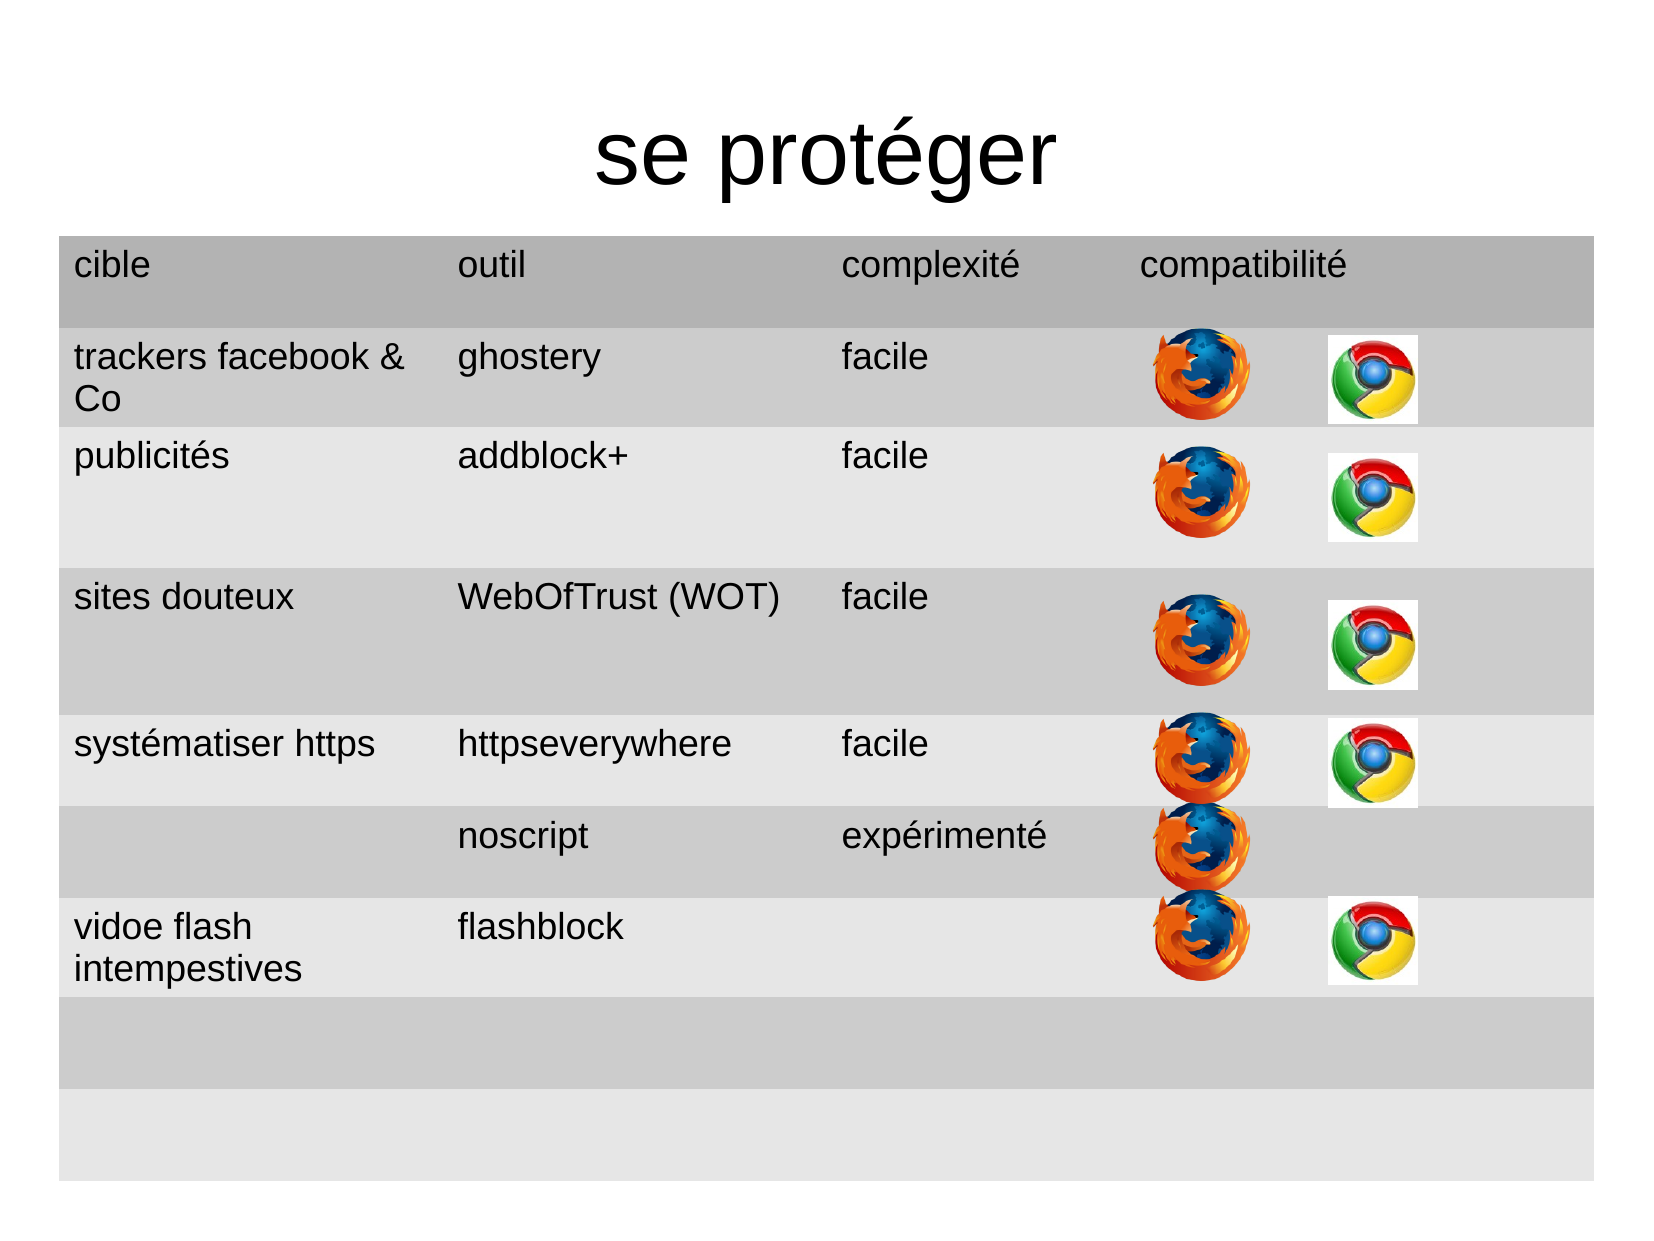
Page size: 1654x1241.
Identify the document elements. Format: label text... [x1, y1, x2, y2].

table_cell publicités [59, 427, 443, 568]
table_cell [1125, 568, 1594, 715]
table_cell [827, 898, 1125, 997]
picture [1328, 896, 1418, 985]
table_cell facile [827, 427, 1125, 568]
table_cell facile [827, 568, 1125, 715]
table_cell noscript [443, 806, 827, 898]
table_cell httpseverywhere [443, 715, 827, 806]
picture [1151, 324, 1251, 424]
table_cell [827, 1089, 1125, 1181]
picture [1328, 718, 1418, 808]
picture [1151, 590, 1251, 690]
table_cell [1125, 427, 1594, 568]
table_cell [827, 997, 1125, 1089]
picture [1328, 453, 1418, 542]
table_cell systématiser https [59, 715, 443, 806]
table_header complexité [827, 236, 1125, 328]
table_cell [1251, 806, 1594, 898]
table_cell [1125, 806, 1151, 898]
table_cell [1125, 328, 1594, 427]
table_cell [1251, 715, 1594, 806]
picture [1151, 708, 1251, 985]
table_cell [59, 806, 443, 898]
table_cell flashblock [443, 898, 827, 997]
table_cell [59, 997, 443, 1089]
table_cell [1125, 715, 1151, 806]
table_cell addblock+ [443, 427, 827, 568]
table_cell vidoe flash intempestives [59, 898, 443, 997]
picture [1328, 600, 1418, 690]
table_header compatibilité [1125, 236, 1594, 328]
table_header cible [59, 236, 443, 328]
table_cell facile [827, 328, 1125, 427]
table_cell WebOfTrust (WOT) [443, 568, 827, 715]
table_cell [443, 997, 827, 1089]
title se protéger [82, 49, 1571, 236]
table_cell facile [827, 715, 1125, 806]
table_cell [1125, 997, 1594, 1089]
table_cell [1125, 898, 1594, 997]
table_header outil [443, 236, 827, 328]
table_cell [59, 1089, 443, 1181]
table_cell ghostery [443, 328, 827, 427]
table_cell expérimenté [827, 806, 1125, 898]
picture [1328, 335, 1418, 424]
table_cell trackers facebook & Co [59, 328, 443, 427]
table_cell [443, 1089, 827, 1181]
table_cell [1125, 1089, 1594, 1181]
table_cell sites douteux [59, 568, 443, 715]
picture [1151, 442, 1251, 542]
